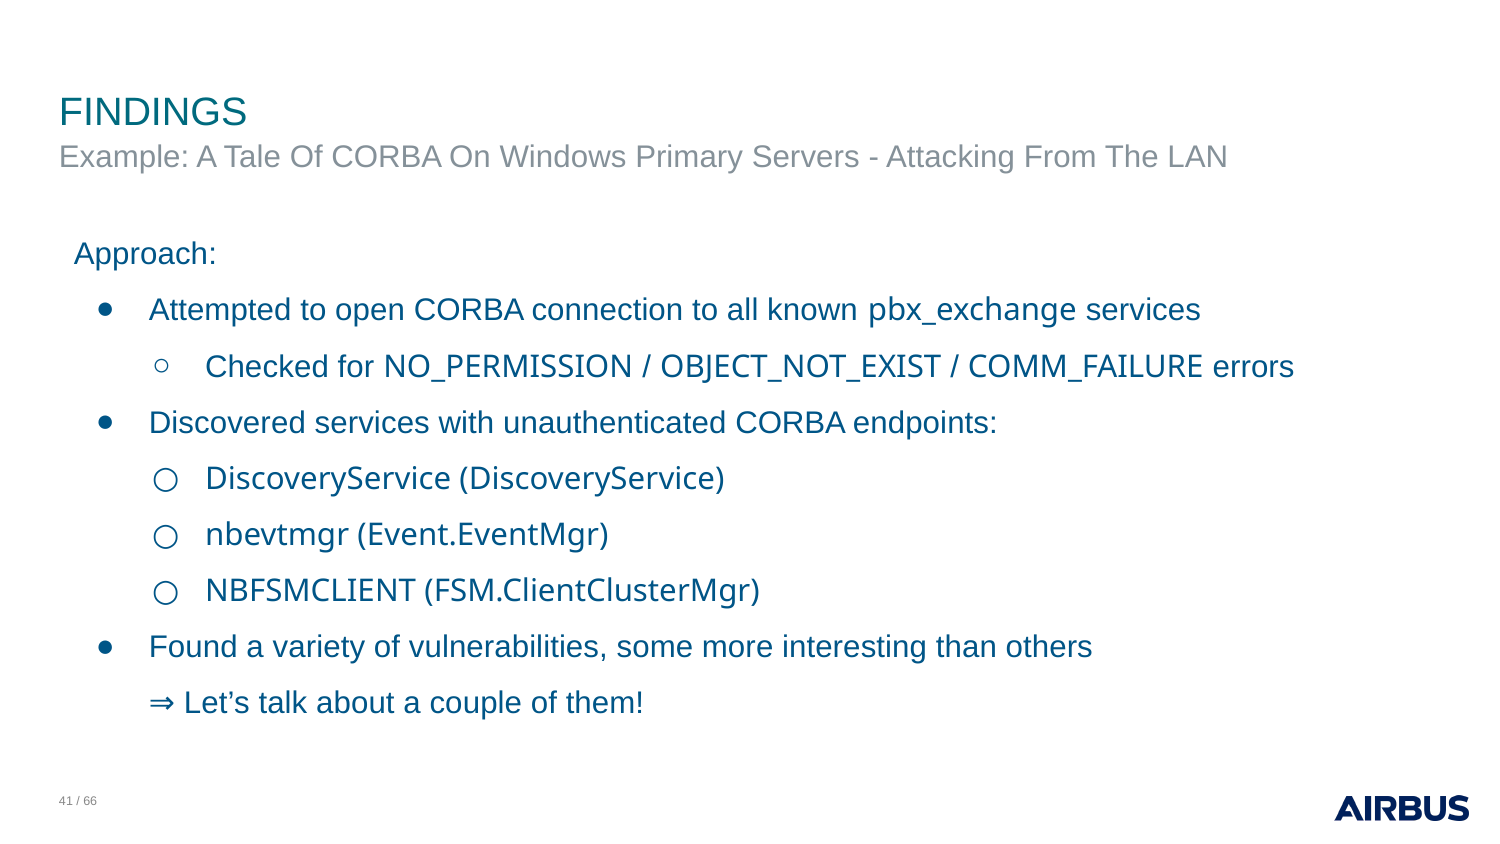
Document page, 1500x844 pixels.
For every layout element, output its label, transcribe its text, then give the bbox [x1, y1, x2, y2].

picture [1334, 795, 1469, 821]
text_box Approach: Attempted to open CORBA connection to all known pbx_exchange services Checked for NO_PERMISSION / OBJECT_NOT_EXIST / COMM_FAILURE errors Discovered services with unauthenticated CORBA endpoints: DiscoveryService (DiscoveryService) nbevtmgr (Event.EventMgr) NBFSMCLIENT (FSM.ClientClusterMgr) Found a variety of vulnerabilities, some more interesting than others ⇒ Let’s talk about a couple of them! [58, 199, 1441, 736]
title FINDINGS Example: A Tale Of CORBA On Windows Primary Servers - Attacking From The LAN [58, 80, 1441, 192]
